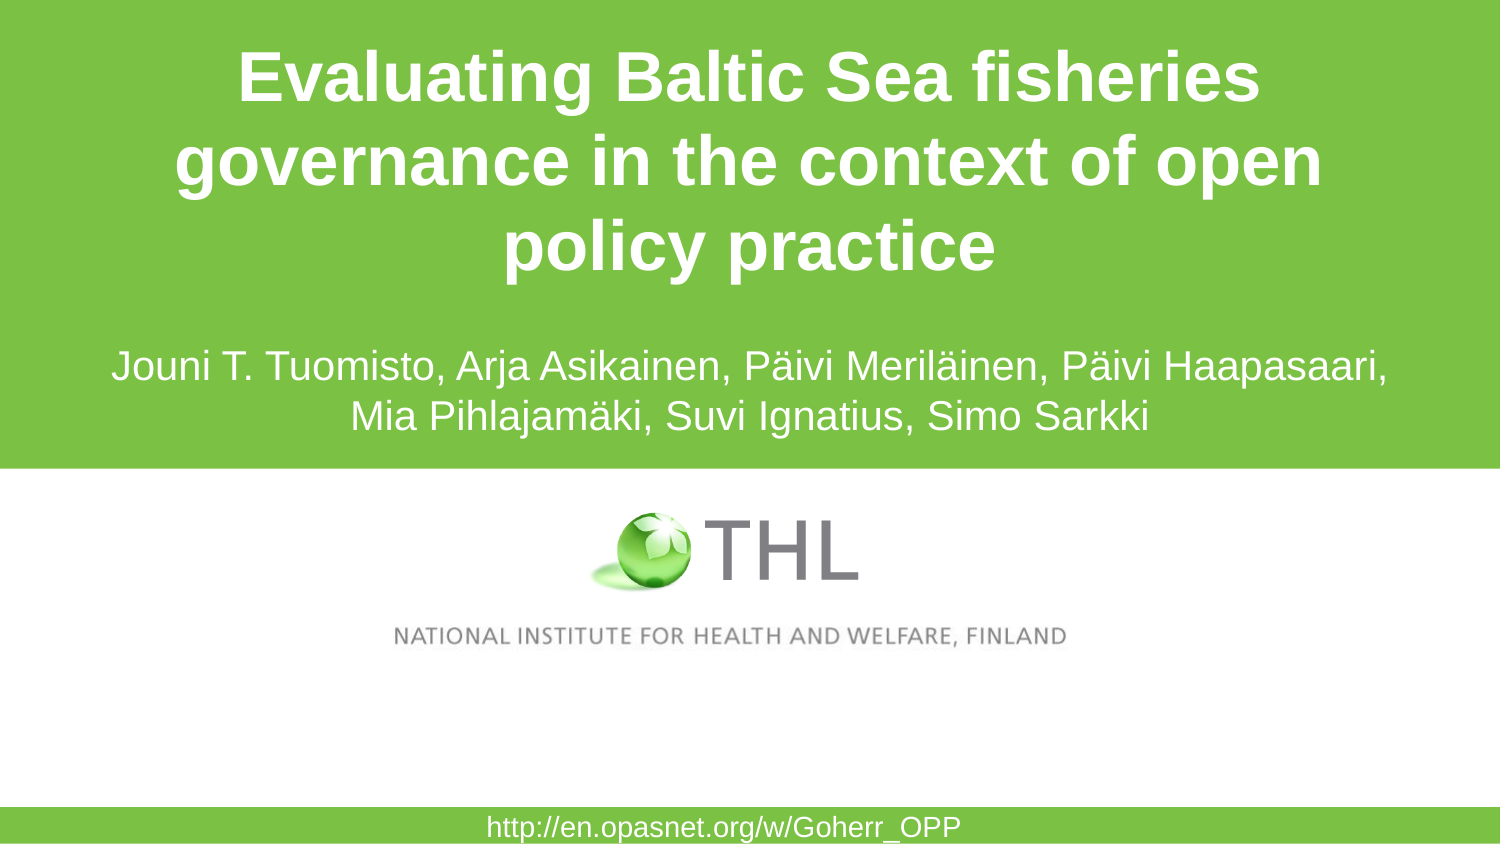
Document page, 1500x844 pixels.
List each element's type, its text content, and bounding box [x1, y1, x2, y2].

picture [562, 483, 887, 617]
subtitle Jouni T. Tuomisto, Arja Asikainen, Päivi Meriläinen, Päivi Haapasaari, Mia Pihlajamäki, Suvi Ignatius, Simo Sarkki [76, 323, 1424, 441]
title Evaluating Baltic Sea fisheries governance in the context of open policy practice [76, 140, 1424, 300]
picture [362, 618, 1112, 656]
